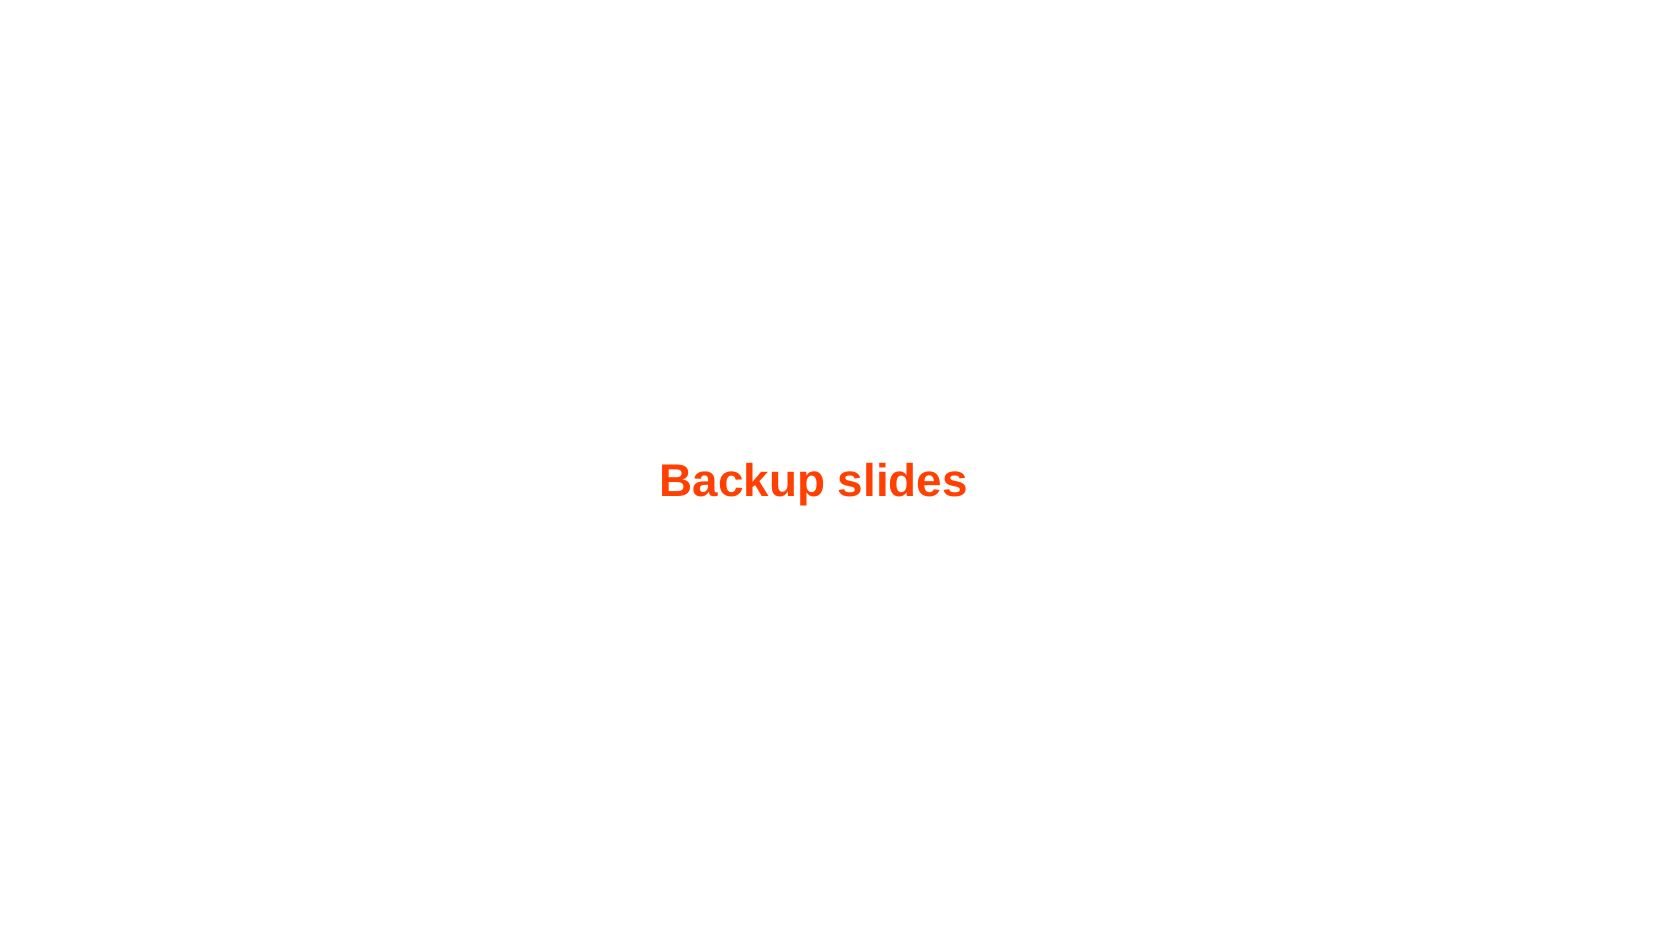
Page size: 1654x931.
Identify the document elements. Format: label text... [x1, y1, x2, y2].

text_box Backup slides [645, 345, 1107, 565]
